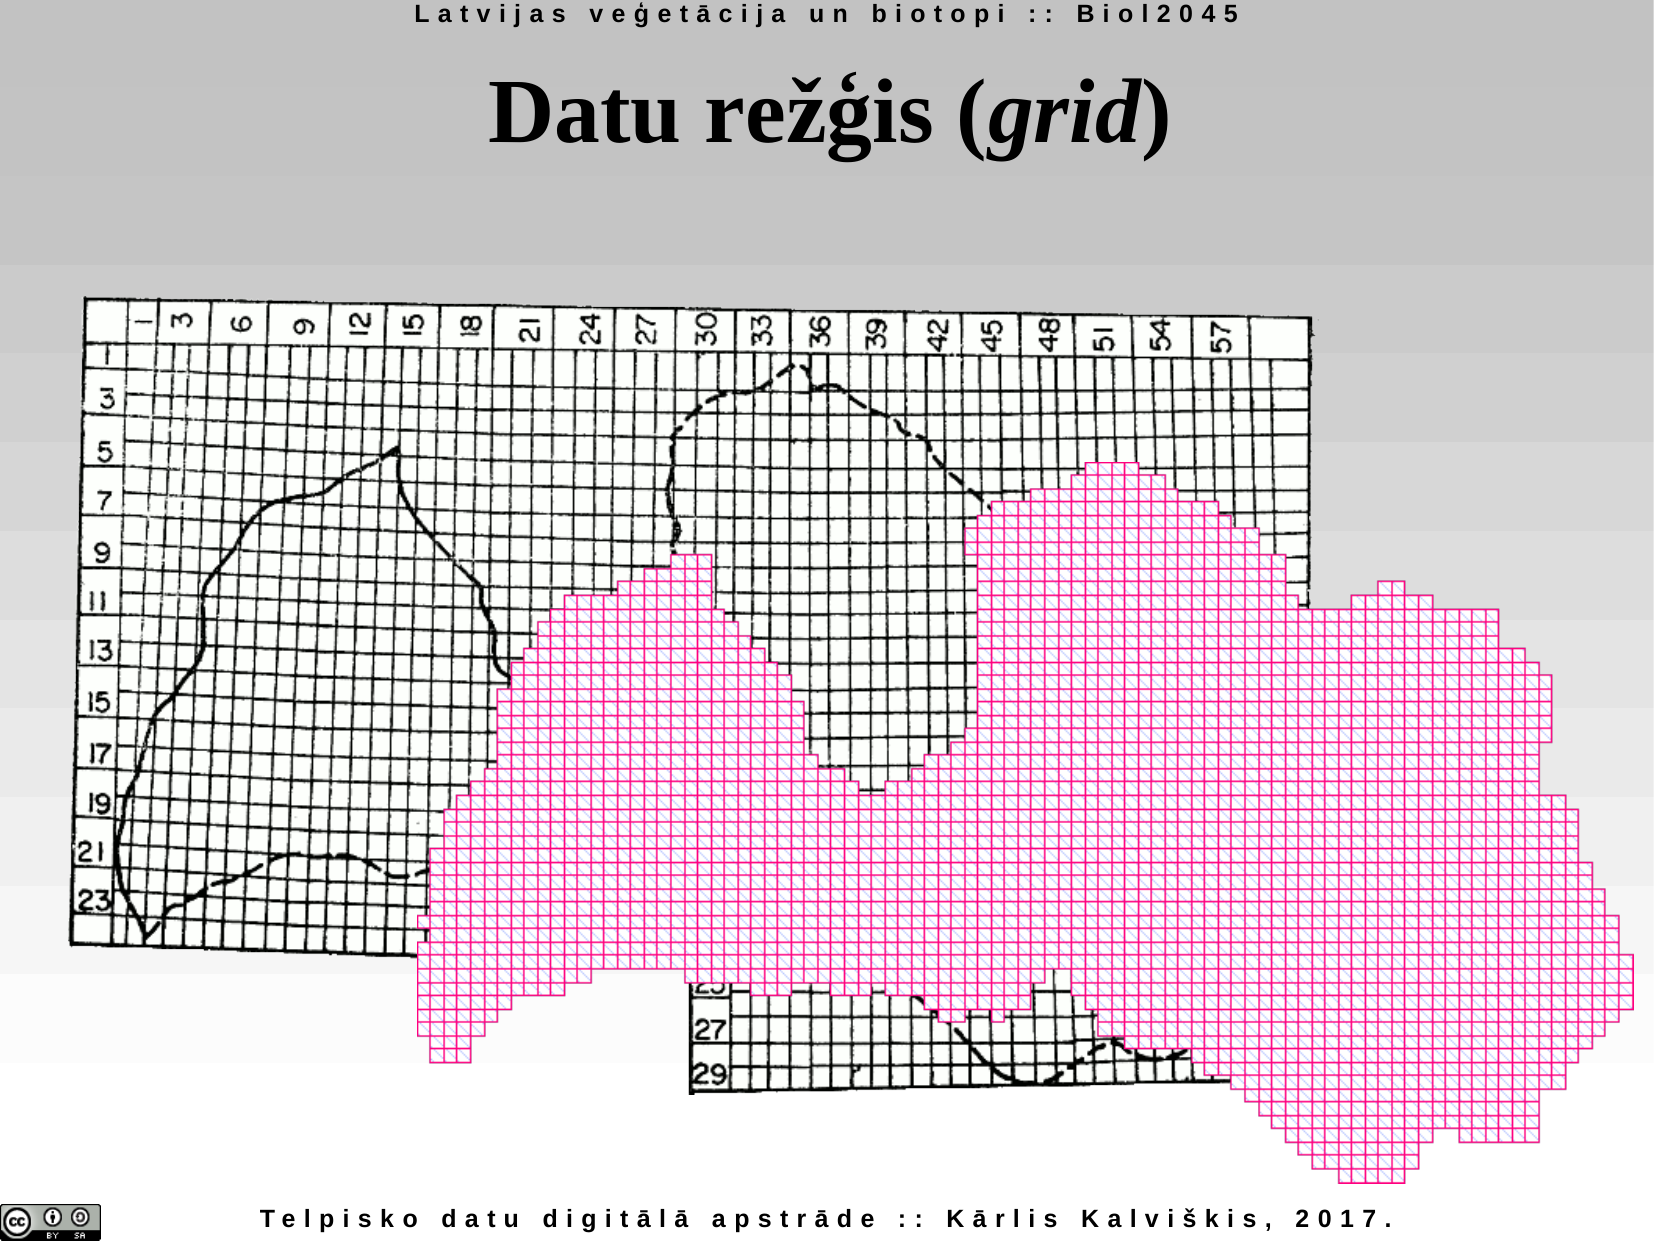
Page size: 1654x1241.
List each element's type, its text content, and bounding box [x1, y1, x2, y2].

picture [0, 0, 1654, 1241]
title Datu režģis (grid) [34, 61, 1626, 296]
